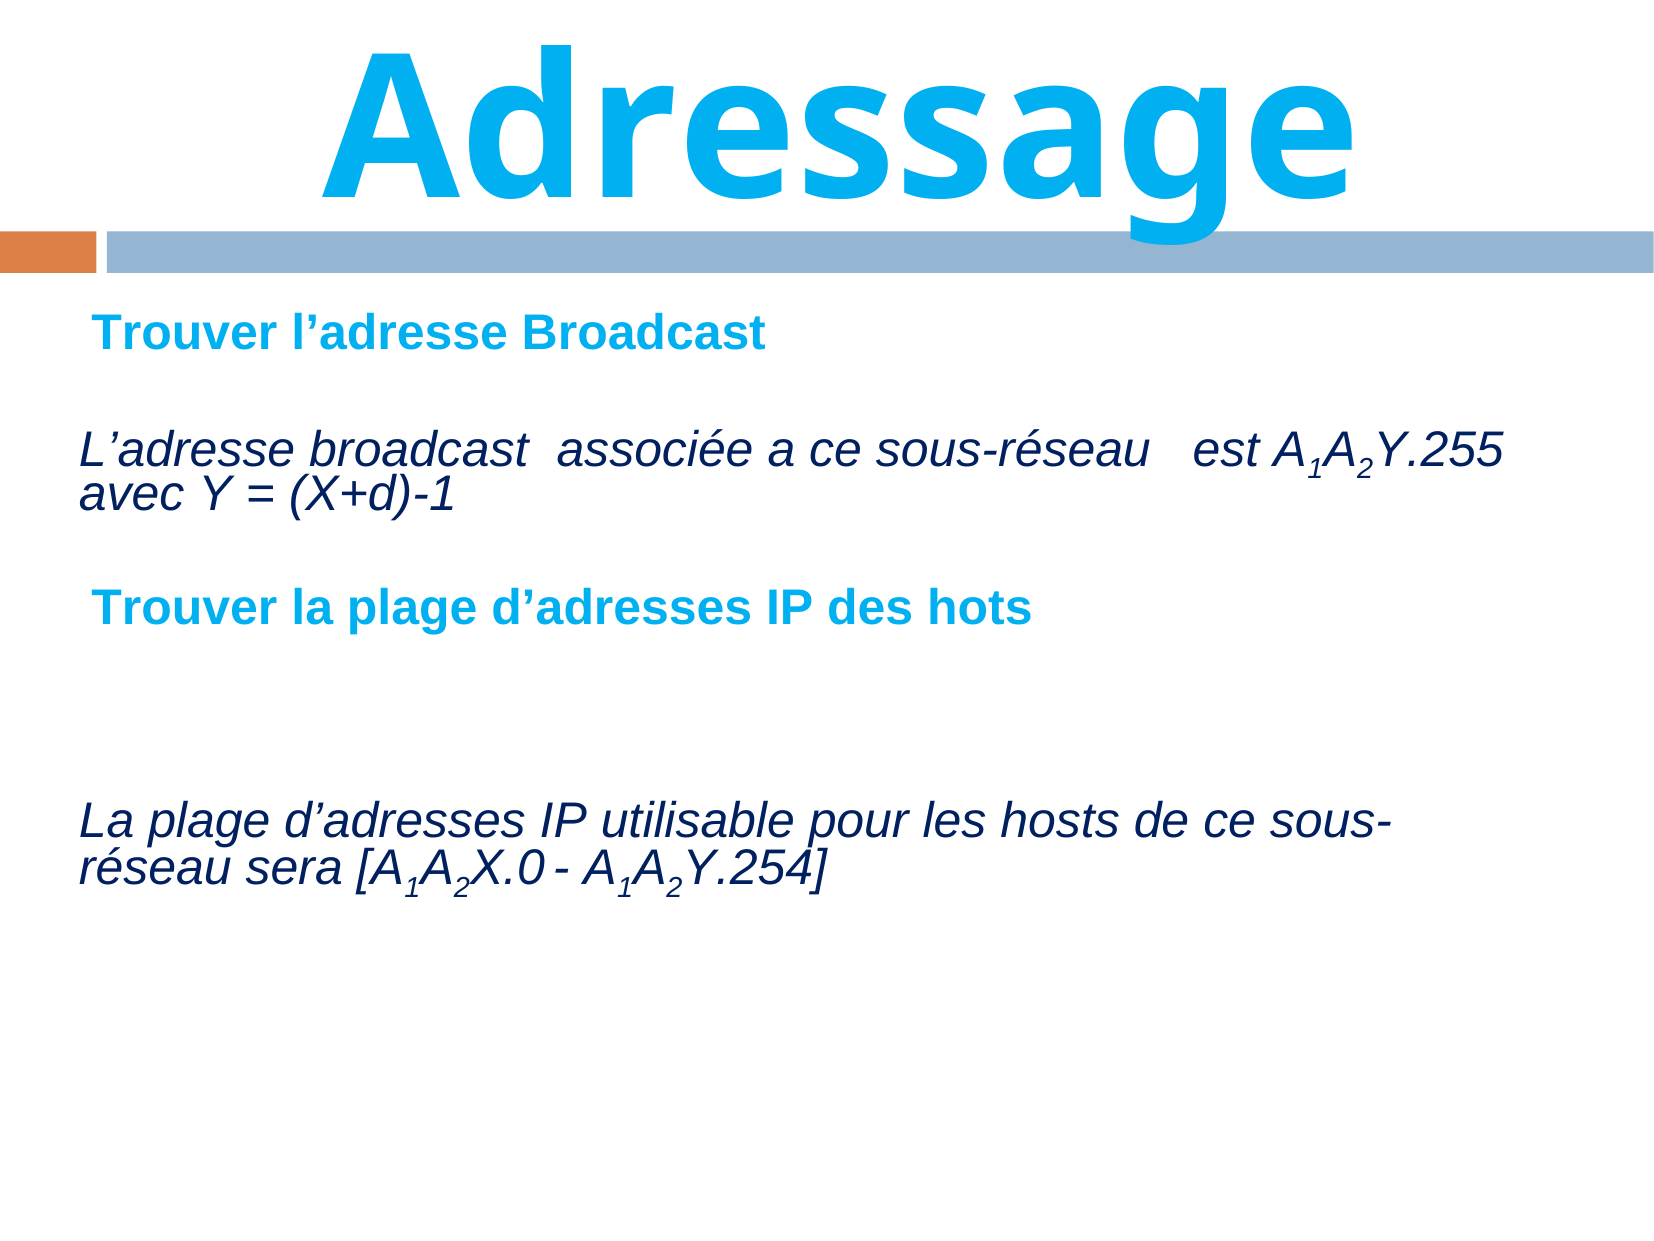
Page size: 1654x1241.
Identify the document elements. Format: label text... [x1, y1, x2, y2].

text_box Trouver la plage d’adresses IP des hots [76, 582, 1090, 641]
text_box Adressage [123, 41, 1530, 249]
text_box L’adresse broadcast associée a ce sous-réseau est A1A2Y.255 avec Y = (X+d)-1 La plage d’adresses IP utilisable pour les hosts de ce sous-réseau sera [A1A2X.0 - A1A2Y.254] [64, 420, 1552, 988]
text_box Trouver l’adresse Broadcast [76, 307, 1090, 366]
